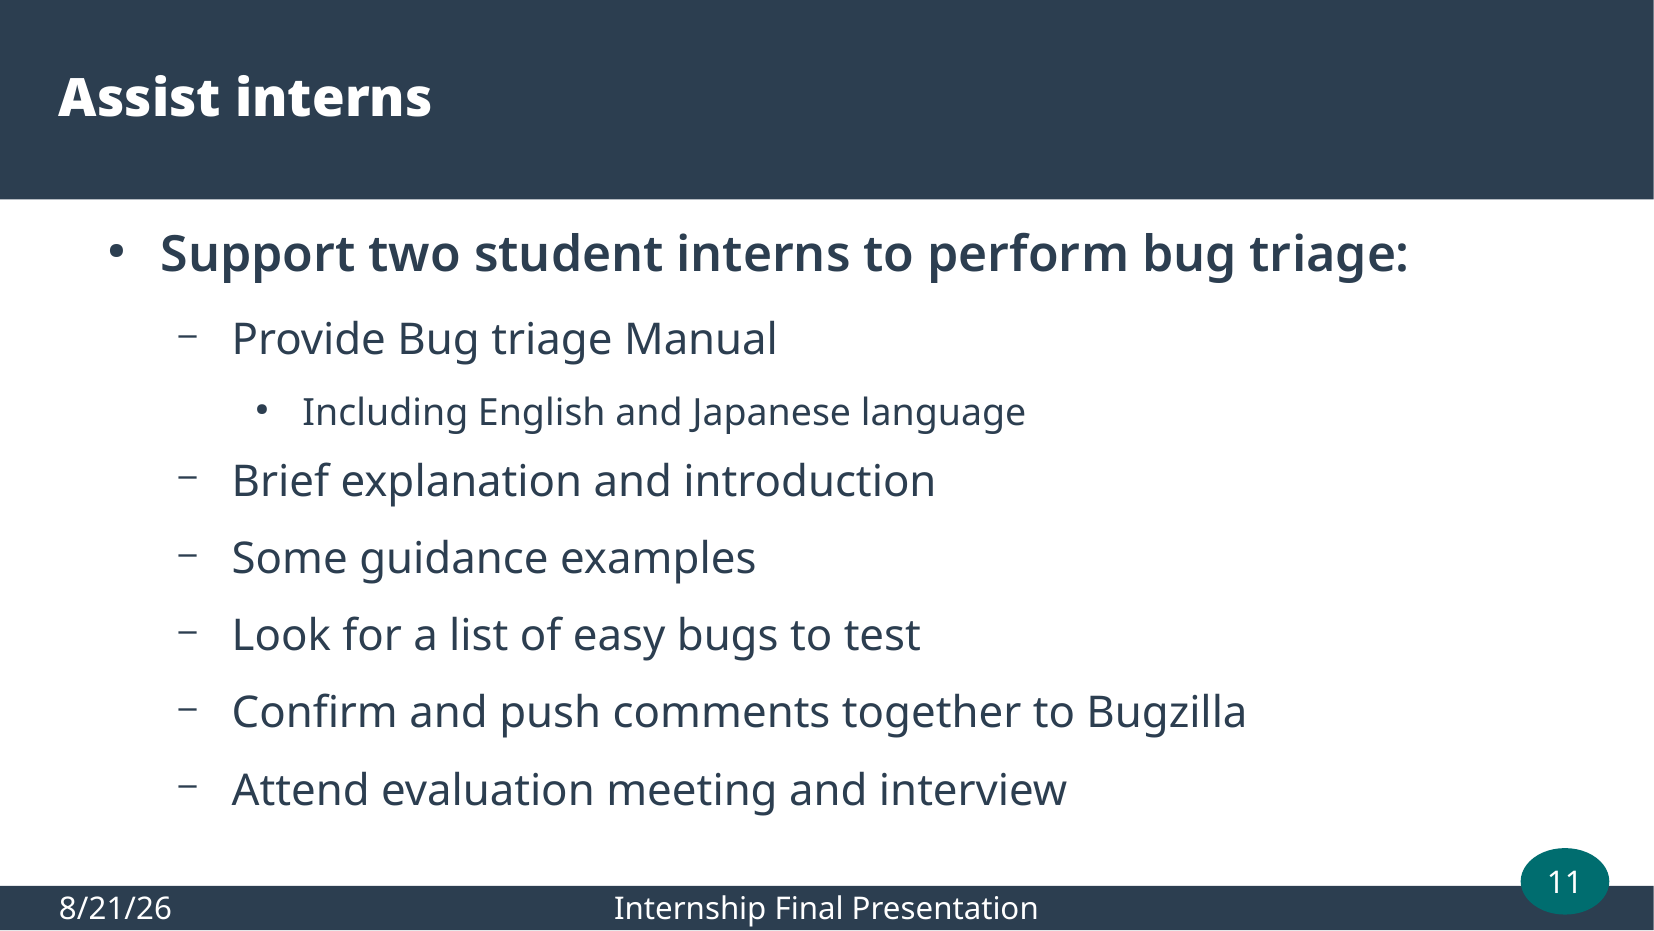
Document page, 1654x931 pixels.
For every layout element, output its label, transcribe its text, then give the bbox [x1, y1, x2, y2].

title Assist interns [59, 37, 1595, 155]
list Support two student interns to perform bug triage: Provide Bug triage Manual Including English and Japanese language Brief explanation and introduction Some guidance examples Look for a list of easy bugs to test Confirm and push comments together to Bugzilla Attend evaluation meeting and interview [90, 217, 1571, 841]
